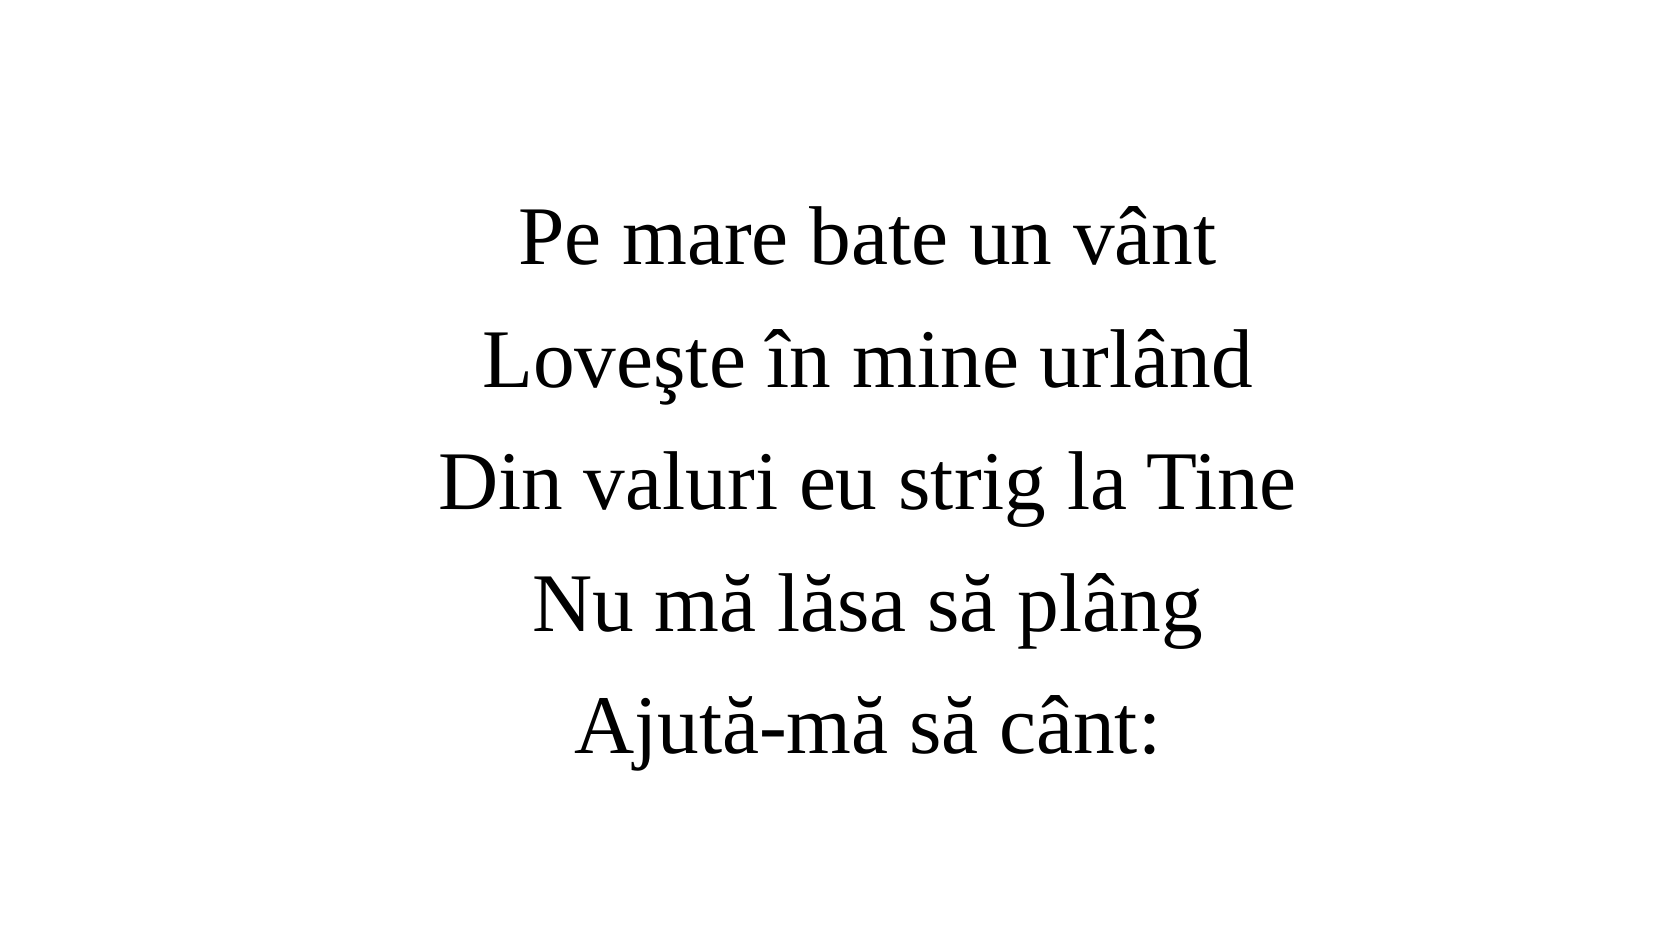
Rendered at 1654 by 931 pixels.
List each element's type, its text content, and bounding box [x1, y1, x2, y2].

subtitle Pe mare bate un vânt Loveşte în mine urlând Din valuri eu strig la Tine Nu mă lăsa să plâng Ajută-mă să cânt: [153, 177, 1583, 775]
